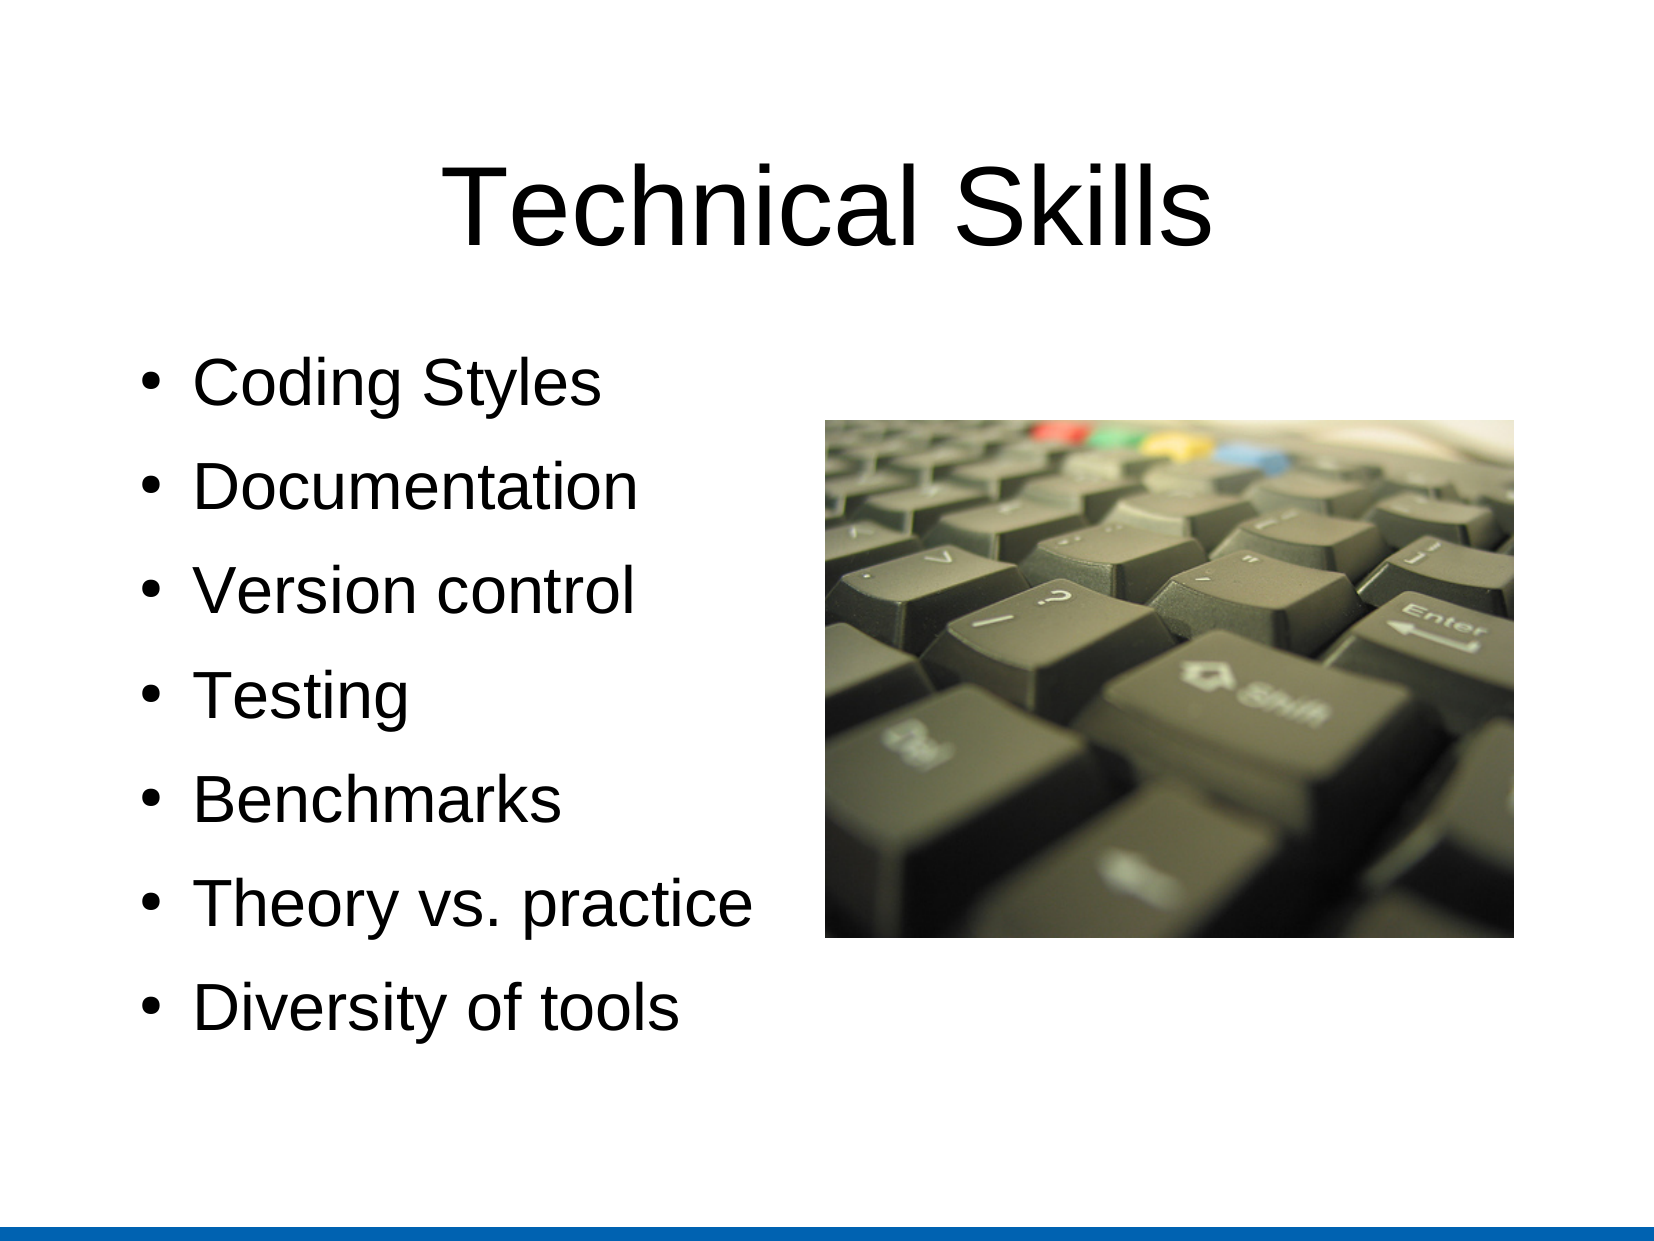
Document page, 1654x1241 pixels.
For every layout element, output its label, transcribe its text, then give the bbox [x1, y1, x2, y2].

picture [825, 420, 1514, 938]
title Technical Skills [121, 110, 1534, 303]
list Coding Styles Documentation Version control Testing Benchmarks Theory vs. practice Diversity of tools [121, 344, 811, 1112]
